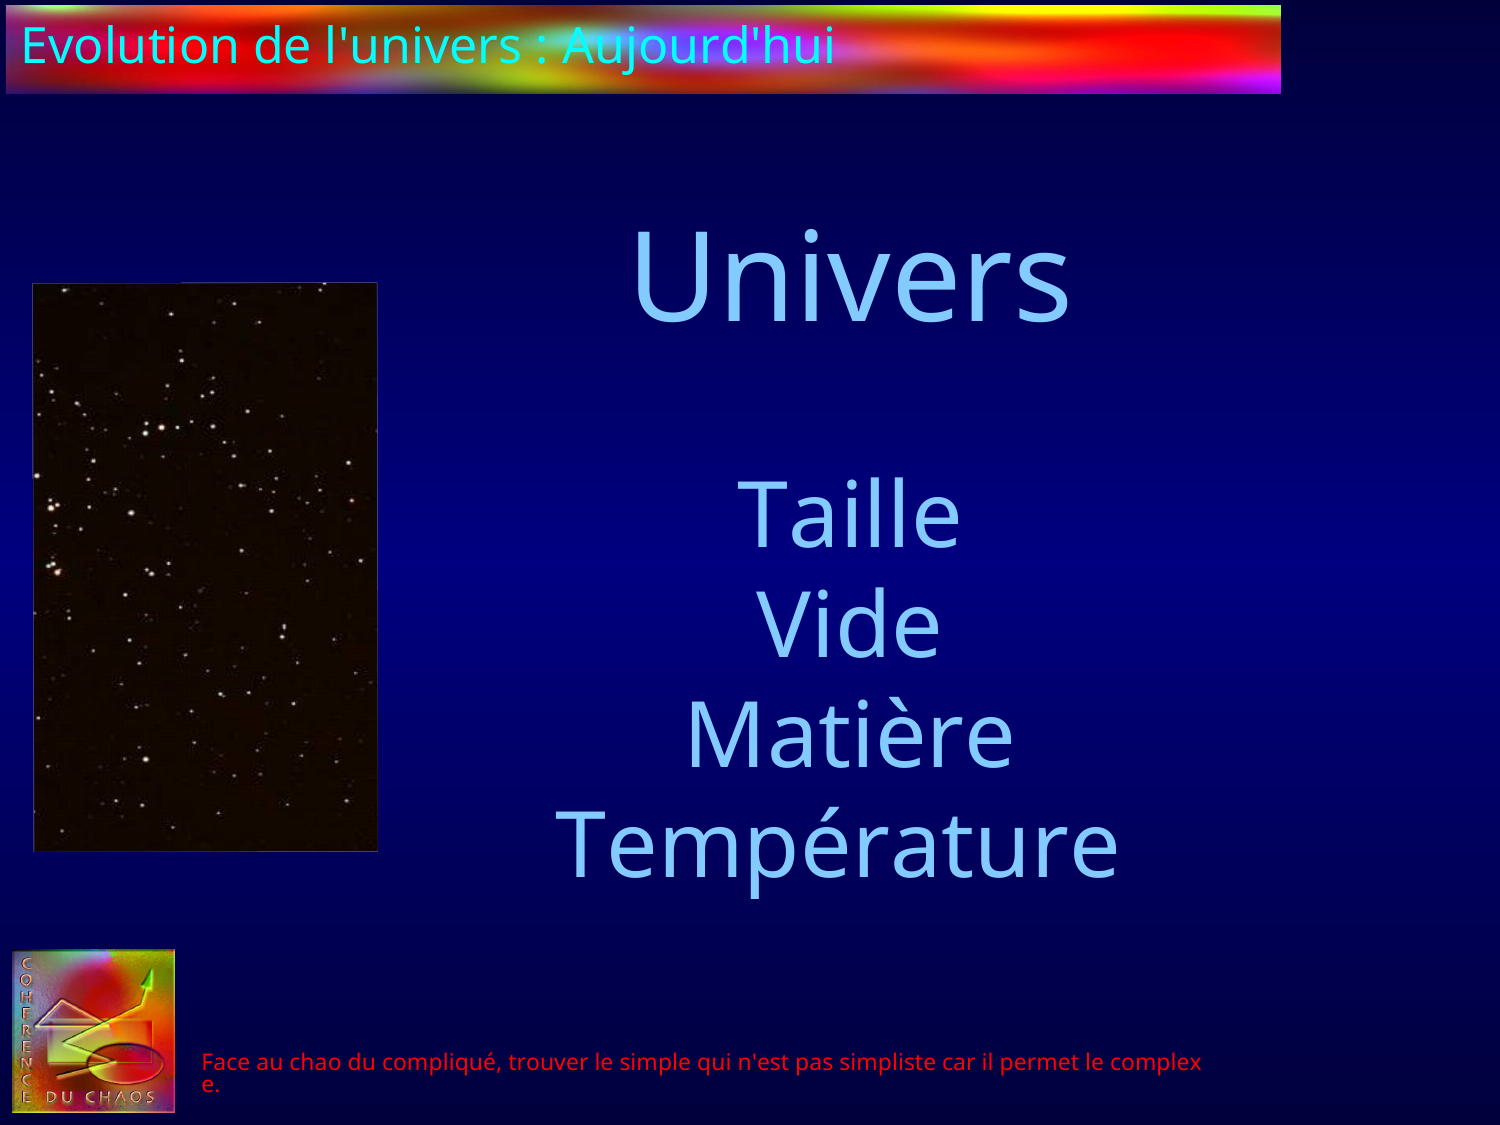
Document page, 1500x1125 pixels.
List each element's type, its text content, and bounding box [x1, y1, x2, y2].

picture [32, 282, 378, 852]
text_box Univers Taille Vide Matière Température [336, 188, 1365, 904]
picture [12, 949, 175, 1113]
title Evolution de l'univers : Aujourd'hui [5, 5, 1281, 94]
